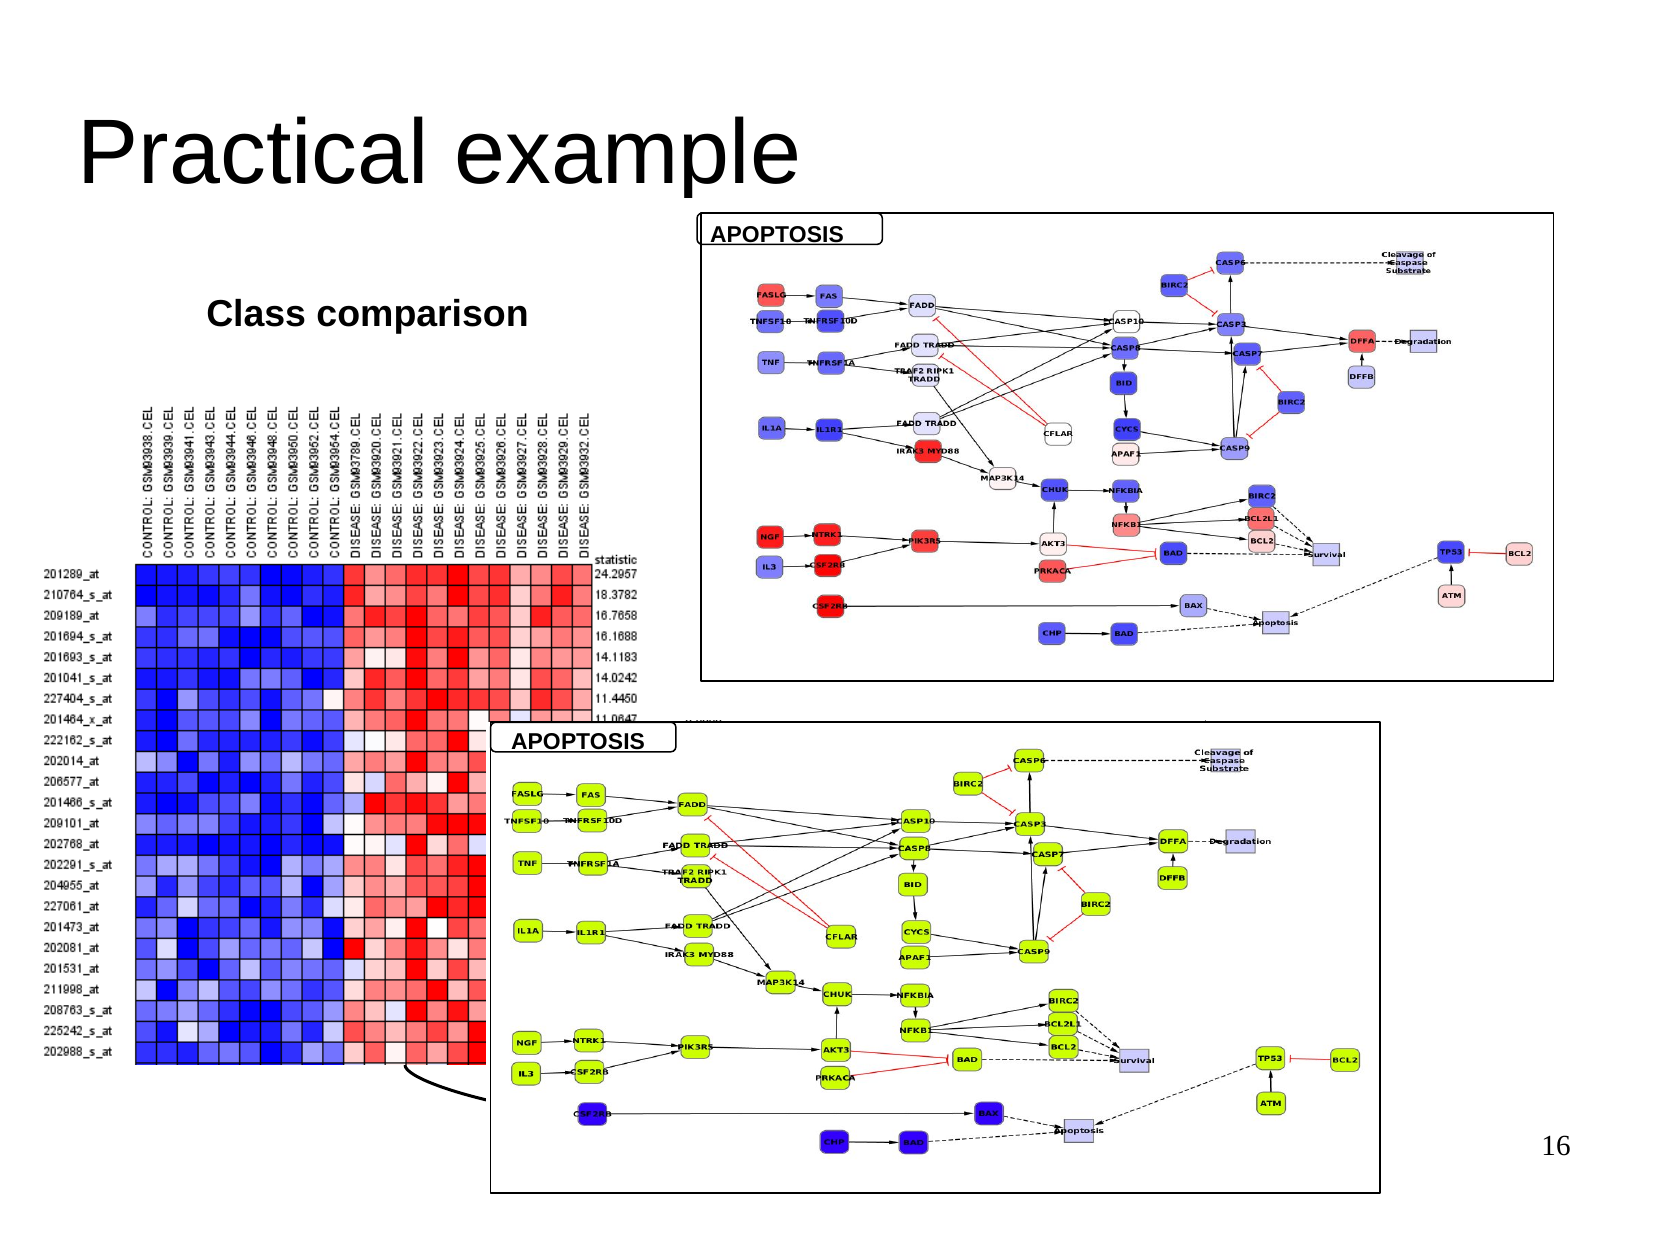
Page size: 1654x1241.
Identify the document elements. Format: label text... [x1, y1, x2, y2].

picture [491, 723, 1376, 1178]
text_box Practical example [60, 90, 1576, 214]
text_box APOPTOSIS [660, 213, 886, 247]
picture [30, 198, 1654, 1178]
text_box APOPTOSIS [460, 719, 687, 752]
text_box Class comparison [135, 285, 601, 342]
picture [702, 214, 1553, 680]
